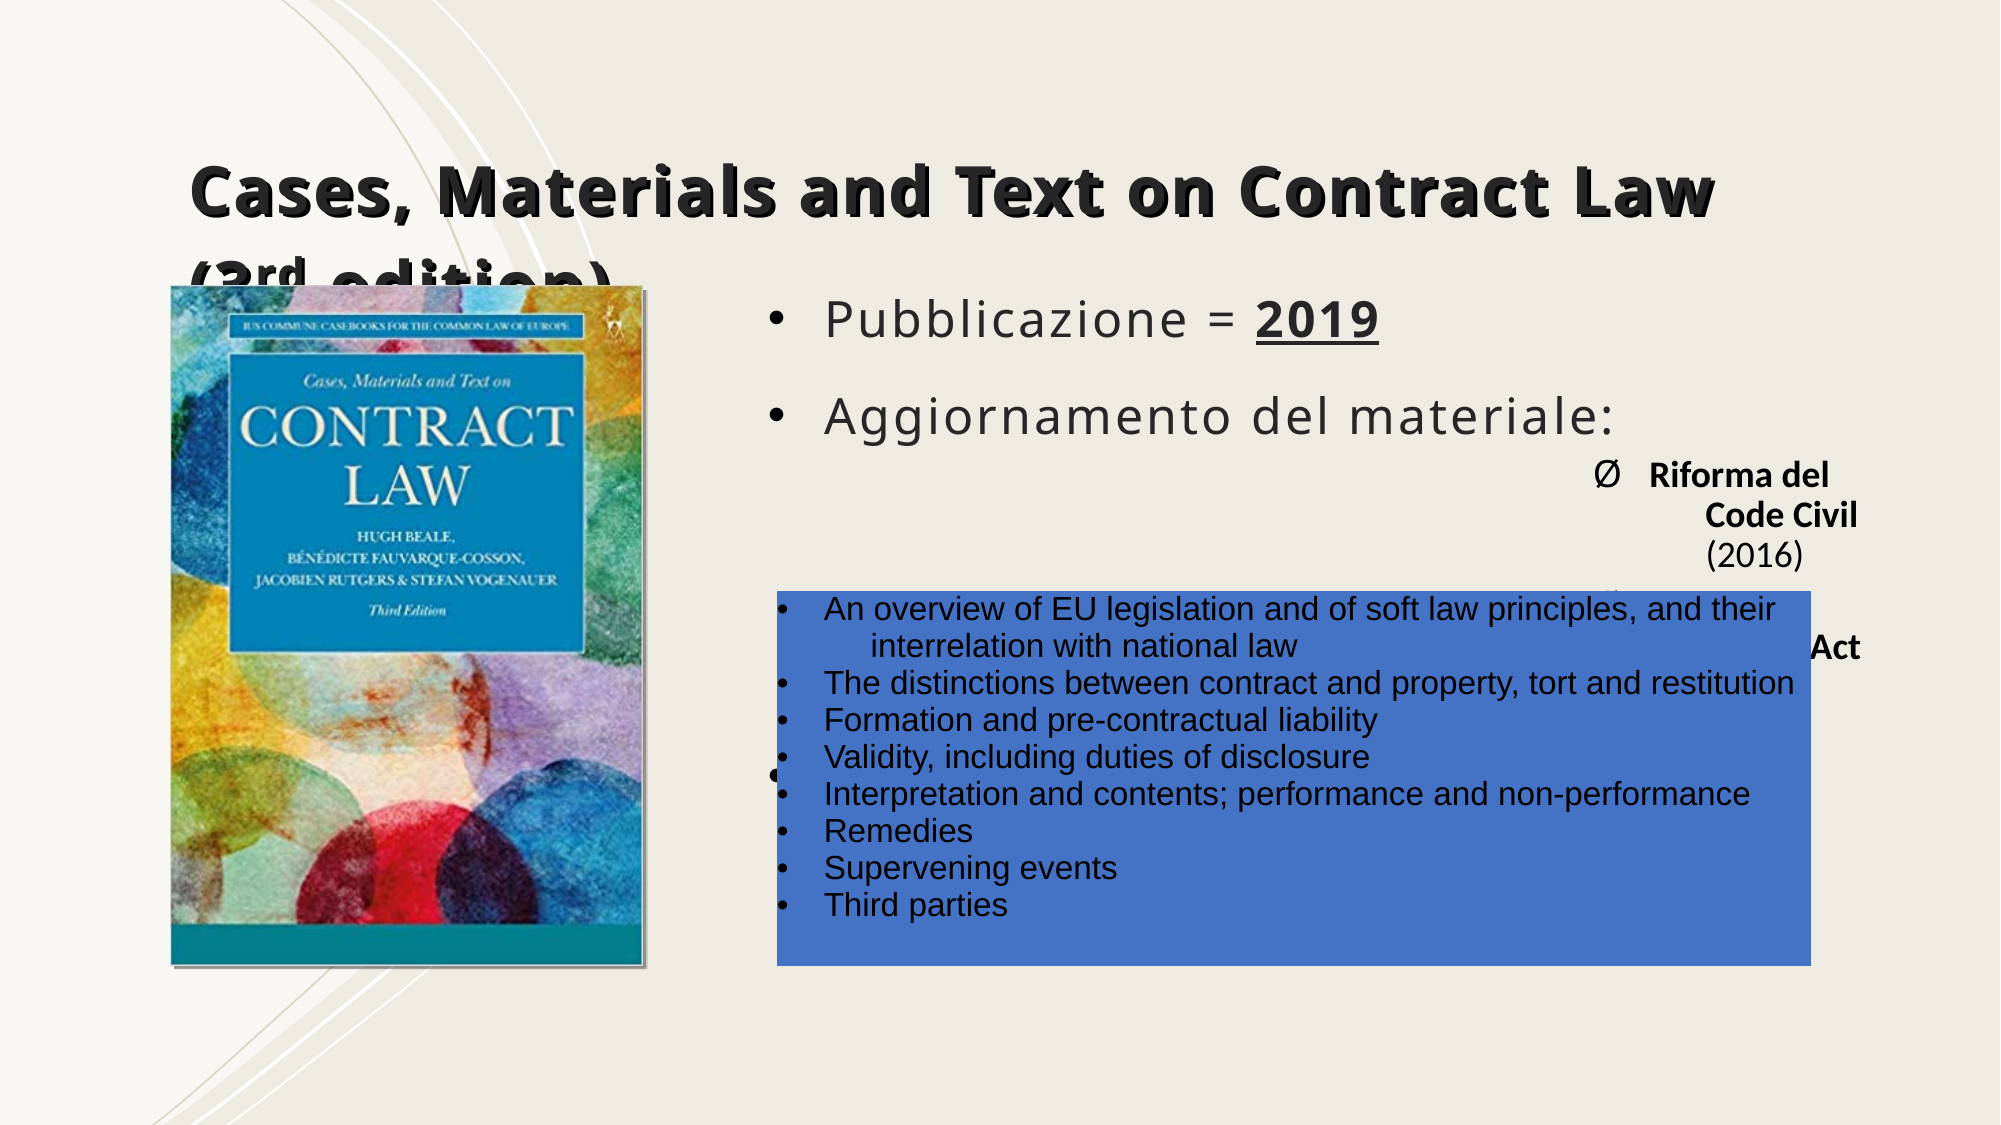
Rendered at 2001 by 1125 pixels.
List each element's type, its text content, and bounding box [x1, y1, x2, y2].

title Cases, Materials and Text on Contract Law (3rd edition) [170, 113, 1831, 269]
table_header An overview of EU legislation and of soft law principles, and their interrelation with national law The distinctions between contract and property, tort and restitution Formation and pre-contractual liability Validity, including duties of disclosure Interpretation and contents; performance and non-performance Remedies Supervening events Third parties [777, 591, 1811, 966]
picture [170, 285, 643, 966]
subtitle Pubblicazione = 2019 Aggiornamento del materiale: Riforma del Code Civil (2016) Consumer Rights Act (2015) [750, 251, 1922, 949]
